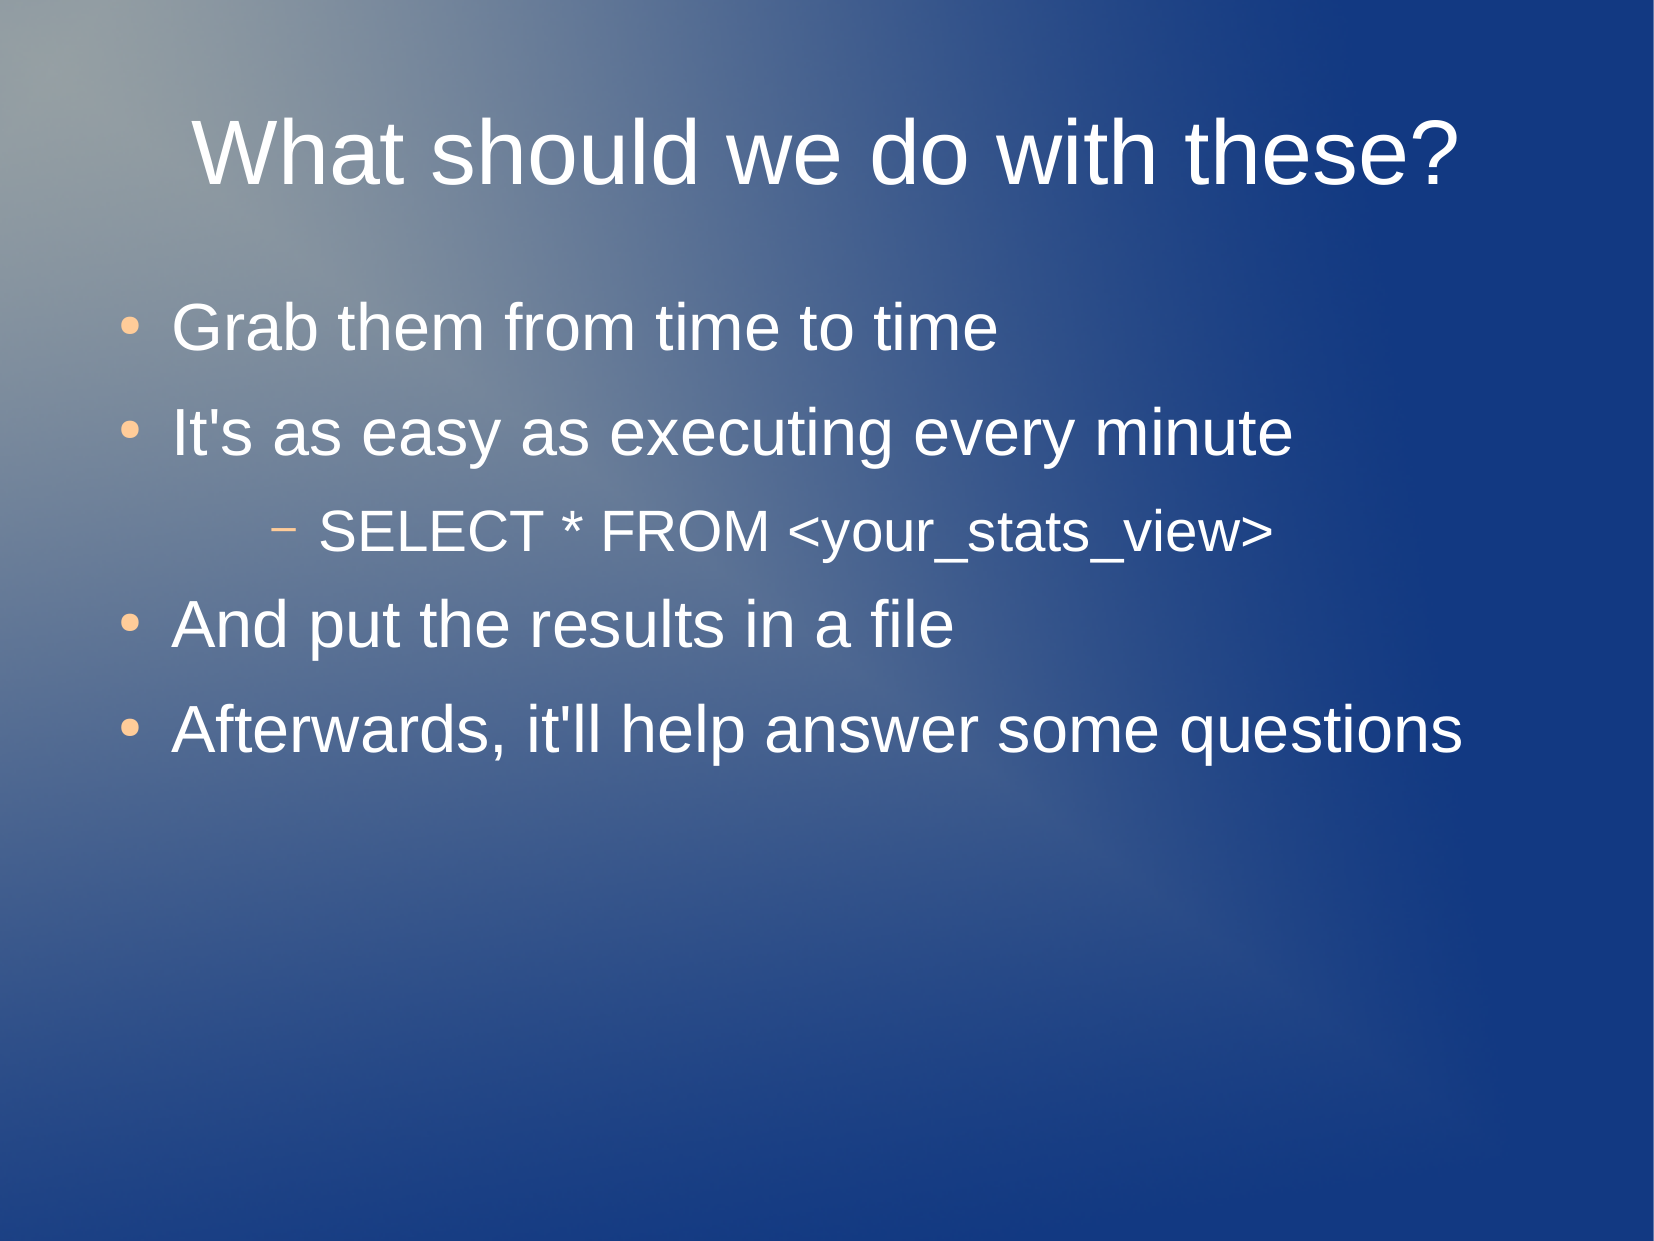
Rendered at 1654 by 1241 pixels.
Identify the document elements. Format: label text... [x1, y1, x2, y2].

picture [0, 0, 1654, 1241]
list Grab them from time to time It's as easy as executing every minute SELECT * FROM <your_stats_view> And put the results in a file Afterwards, it'll help answer some questions [82, 290, 1571, 1109]
title What should we do with these? [82, 49, 1571, 257]
